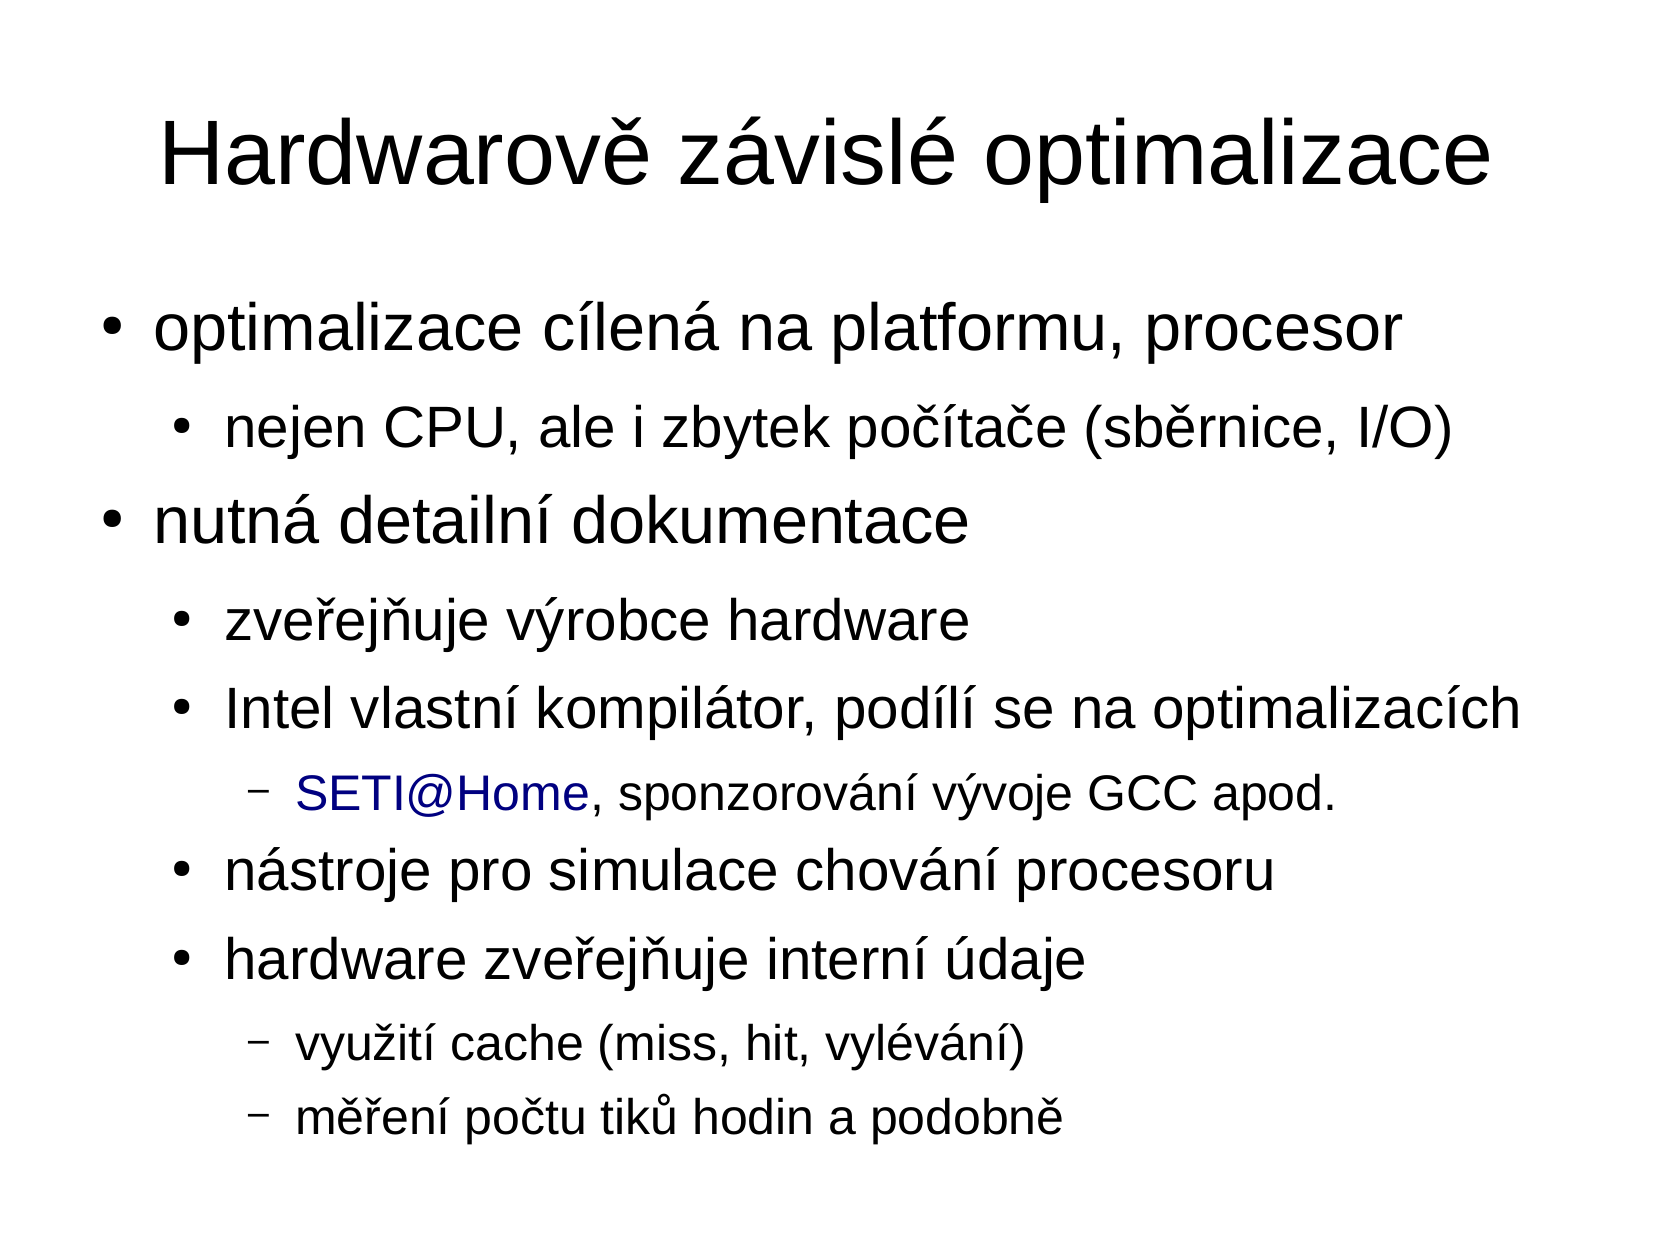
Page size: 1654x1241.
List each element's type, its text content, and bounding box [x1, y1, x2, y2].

list optimalizace cílená na platformu, procesor nejen CPU, ale i zbytek počítače (sběrnice, I/O) nutná detailní dokumentace zveřejňuje výrobce hardware Intel vlastní kompilátor, podílí se na optimalizacích SETI@Home, sponzorování vývoje GCC apod. nástroje pro simulace chování procesoru hardware zveřejňuje interní údaje využití cache (miss, hit, vylévání) měření počtu tiků hodin a podobně [82, 290, 1571, 1145]
title Hardwarově závislé optimalizace [82, 56, 1571, 250]
